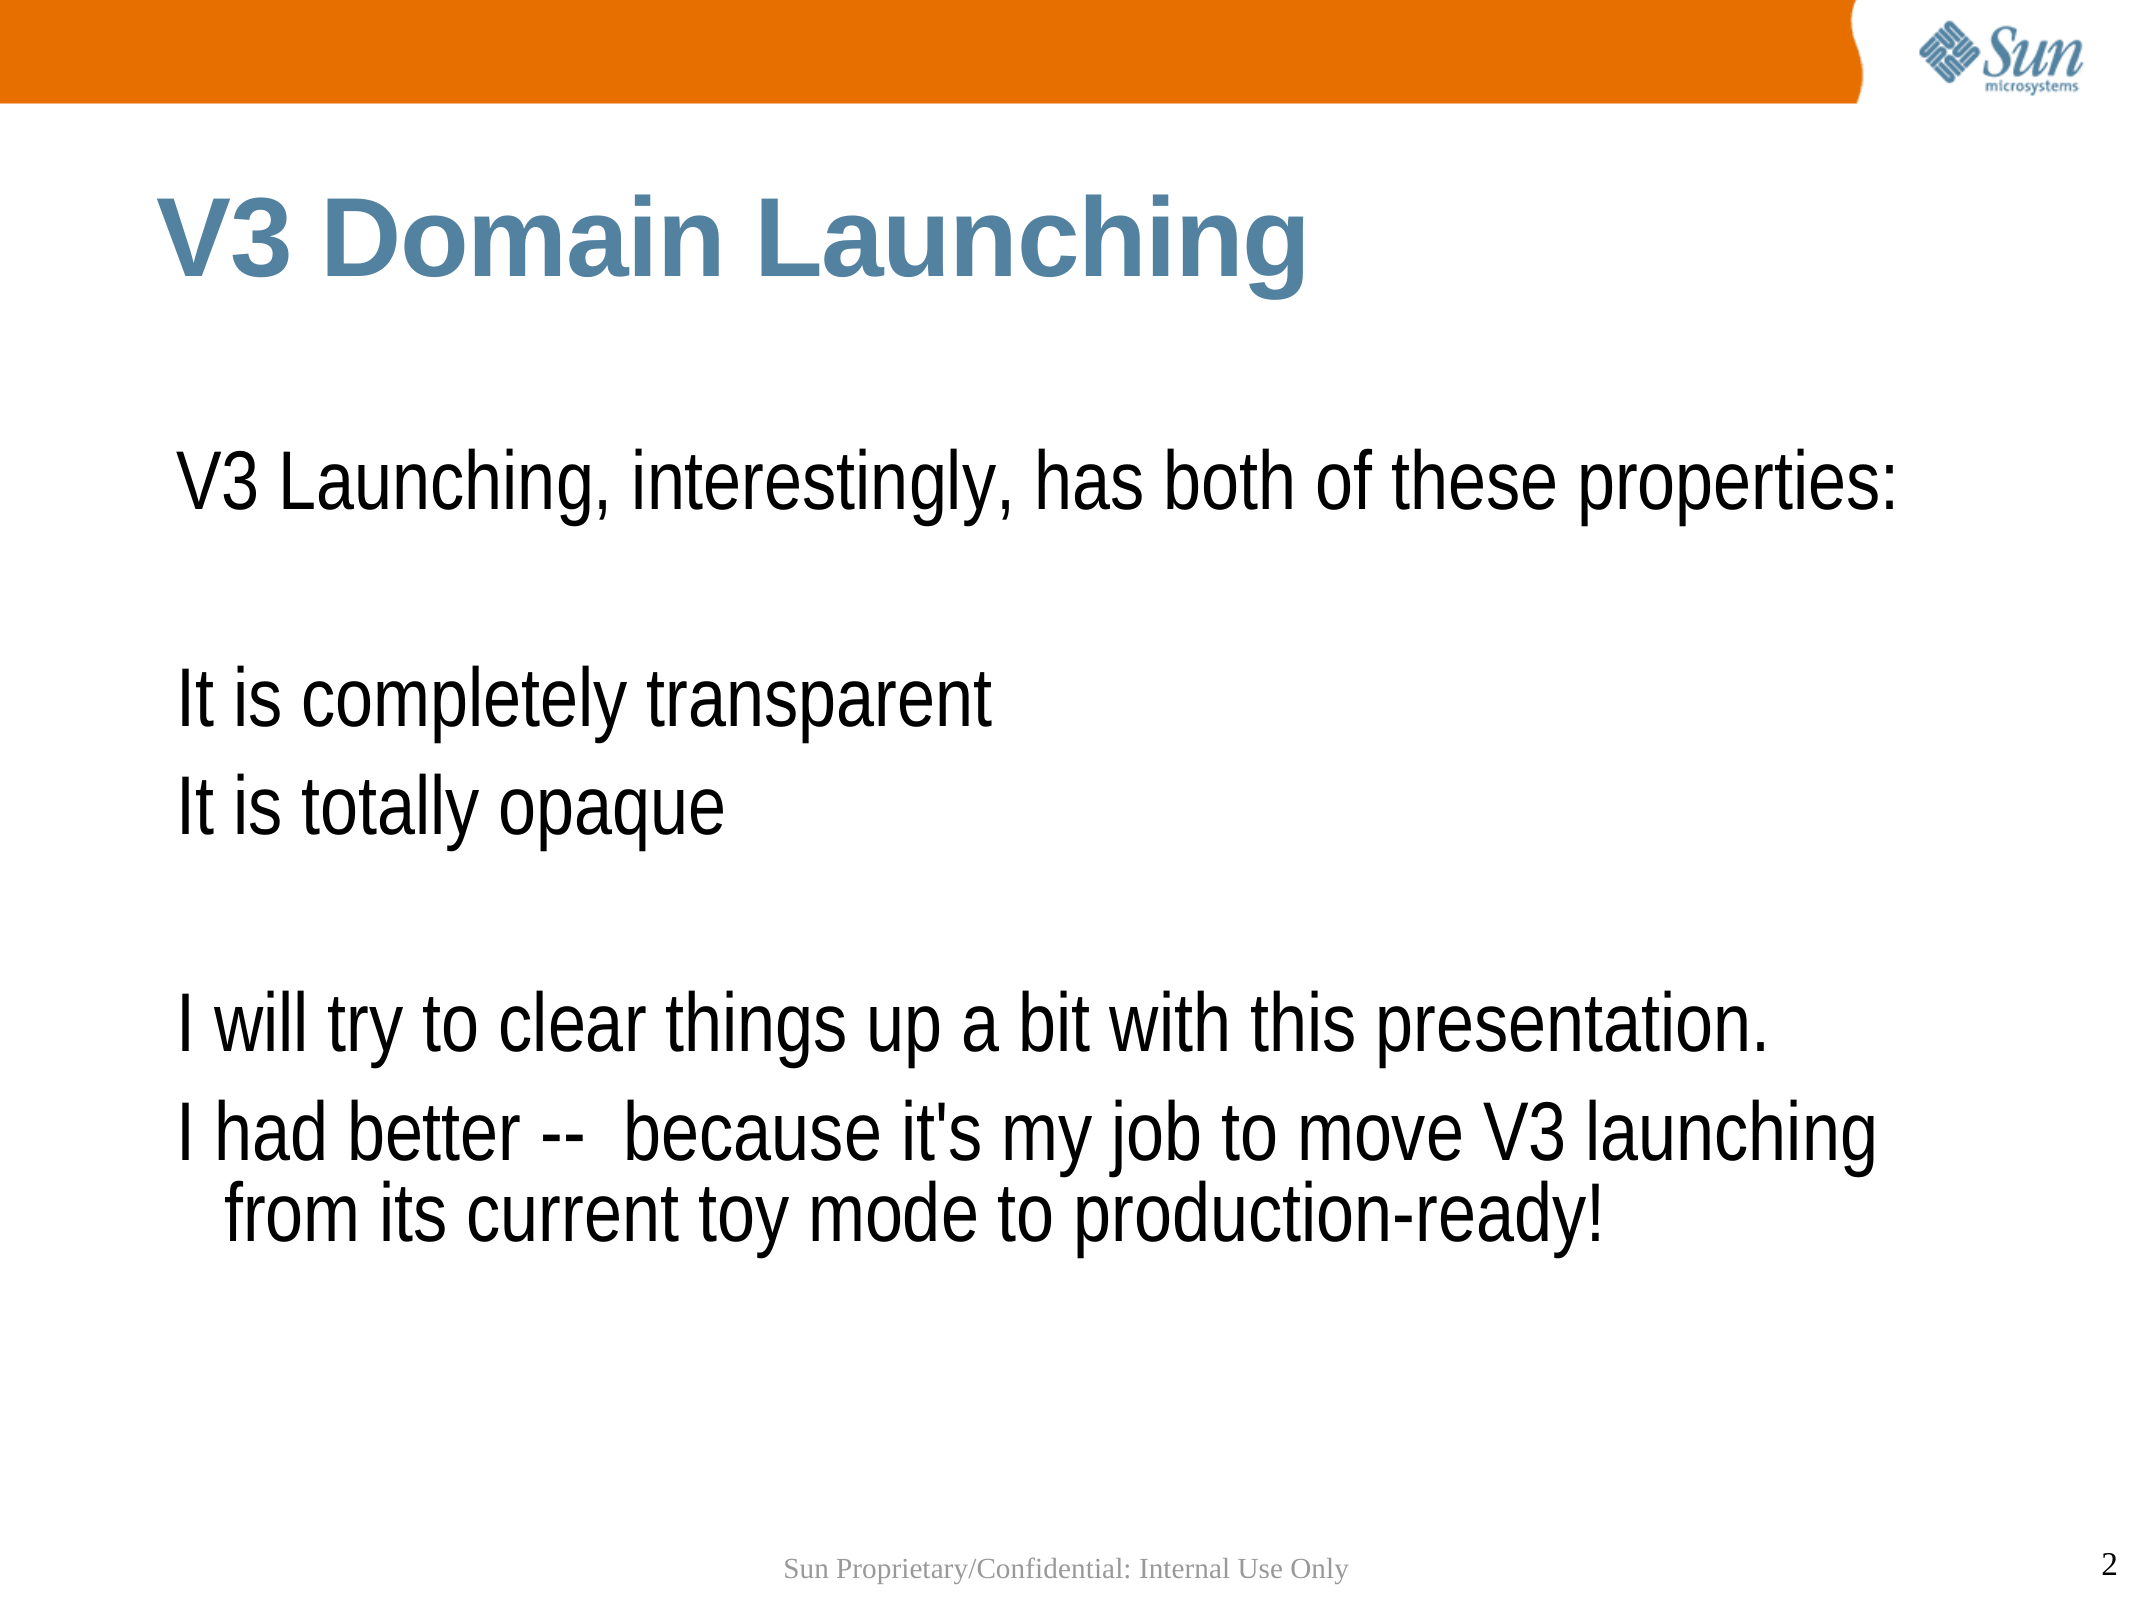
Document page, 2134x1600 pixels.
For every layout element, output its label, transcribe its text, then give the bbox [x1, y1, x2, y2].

title V3 Domain Launching [156, 185, 1979, 421]
picture [0, 0, 2134, 107]
list V3 Launching, interestingly, has both of these properties: It is completely transparent It is totally opaque I will try to clear things up a bit with this presentation. I had better -- because it's my job to move V3 launching from its current toy mode to production-ready! [156, 444, 1979, 1521]
